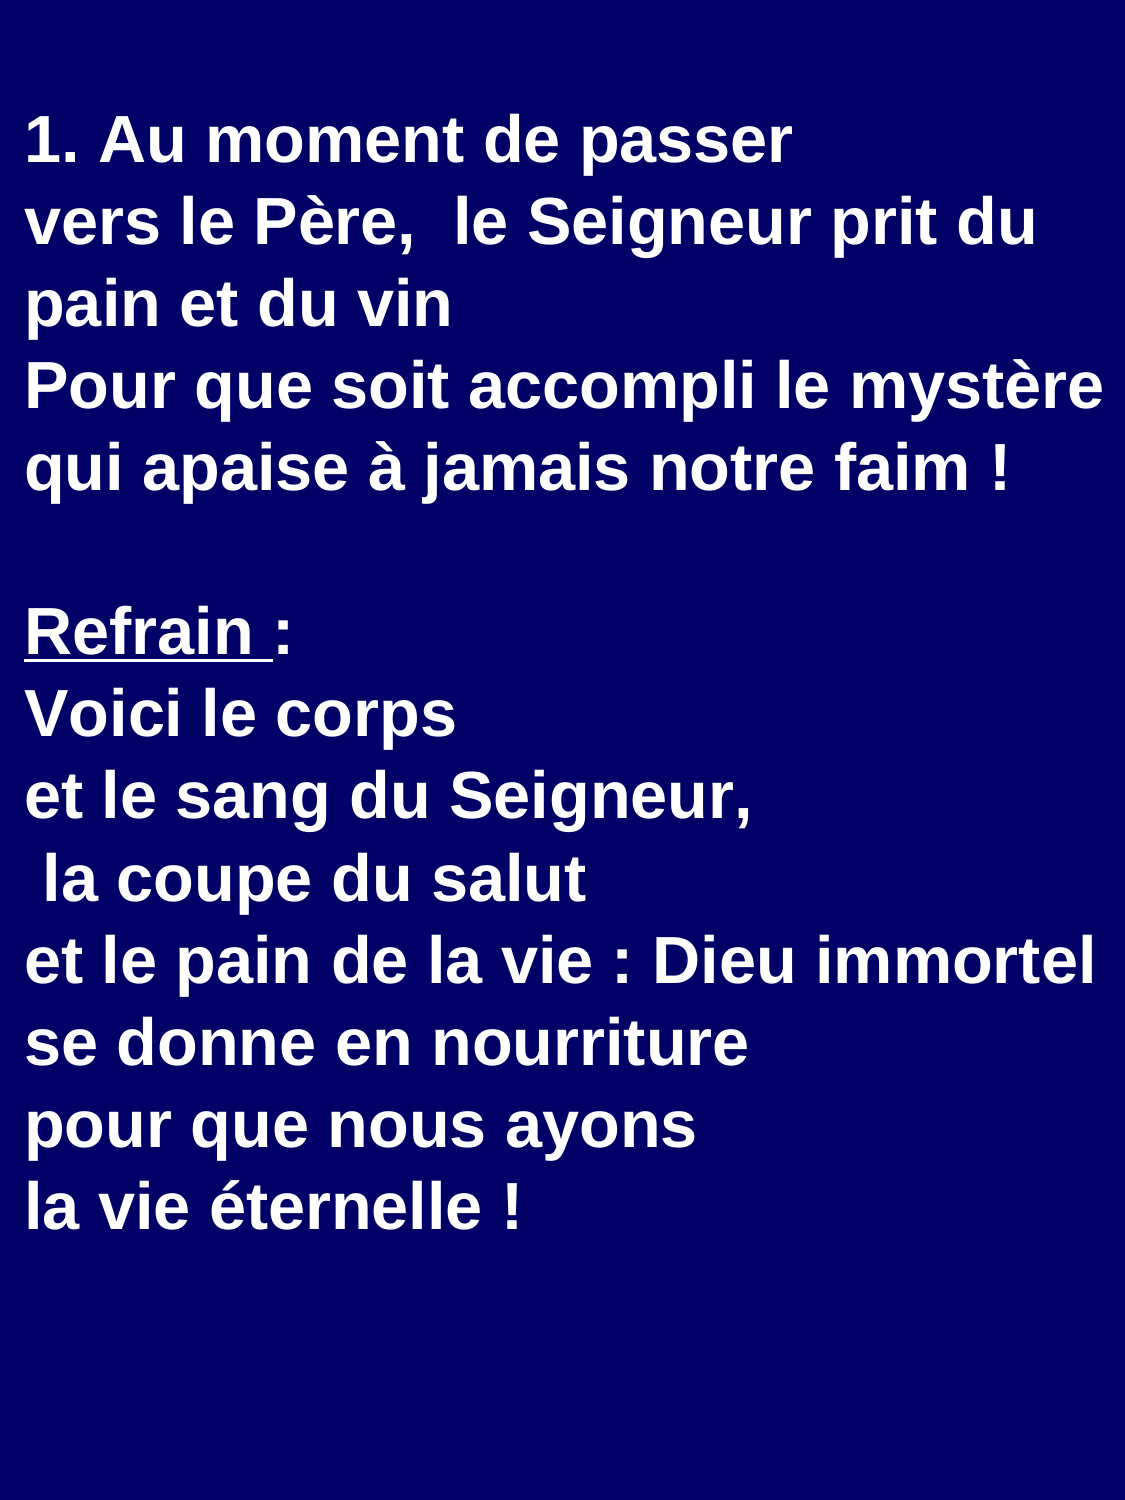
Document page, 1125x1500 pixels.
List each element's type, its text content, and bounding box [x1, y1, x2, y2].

text_box 1. Au moment de passer vers le Père, le Seigneur prit du pain et du vin Pour que soit accompli le mystère qui apaise à jamais notre faim ! Refrain : Voici le corps et le sang du Seigneur, la coupe du salut et le pain de la vie : Dieu immortel se donne en nourriture pour que nous ayons la vie éternelle ! [6, 5, 1125, 1437]
